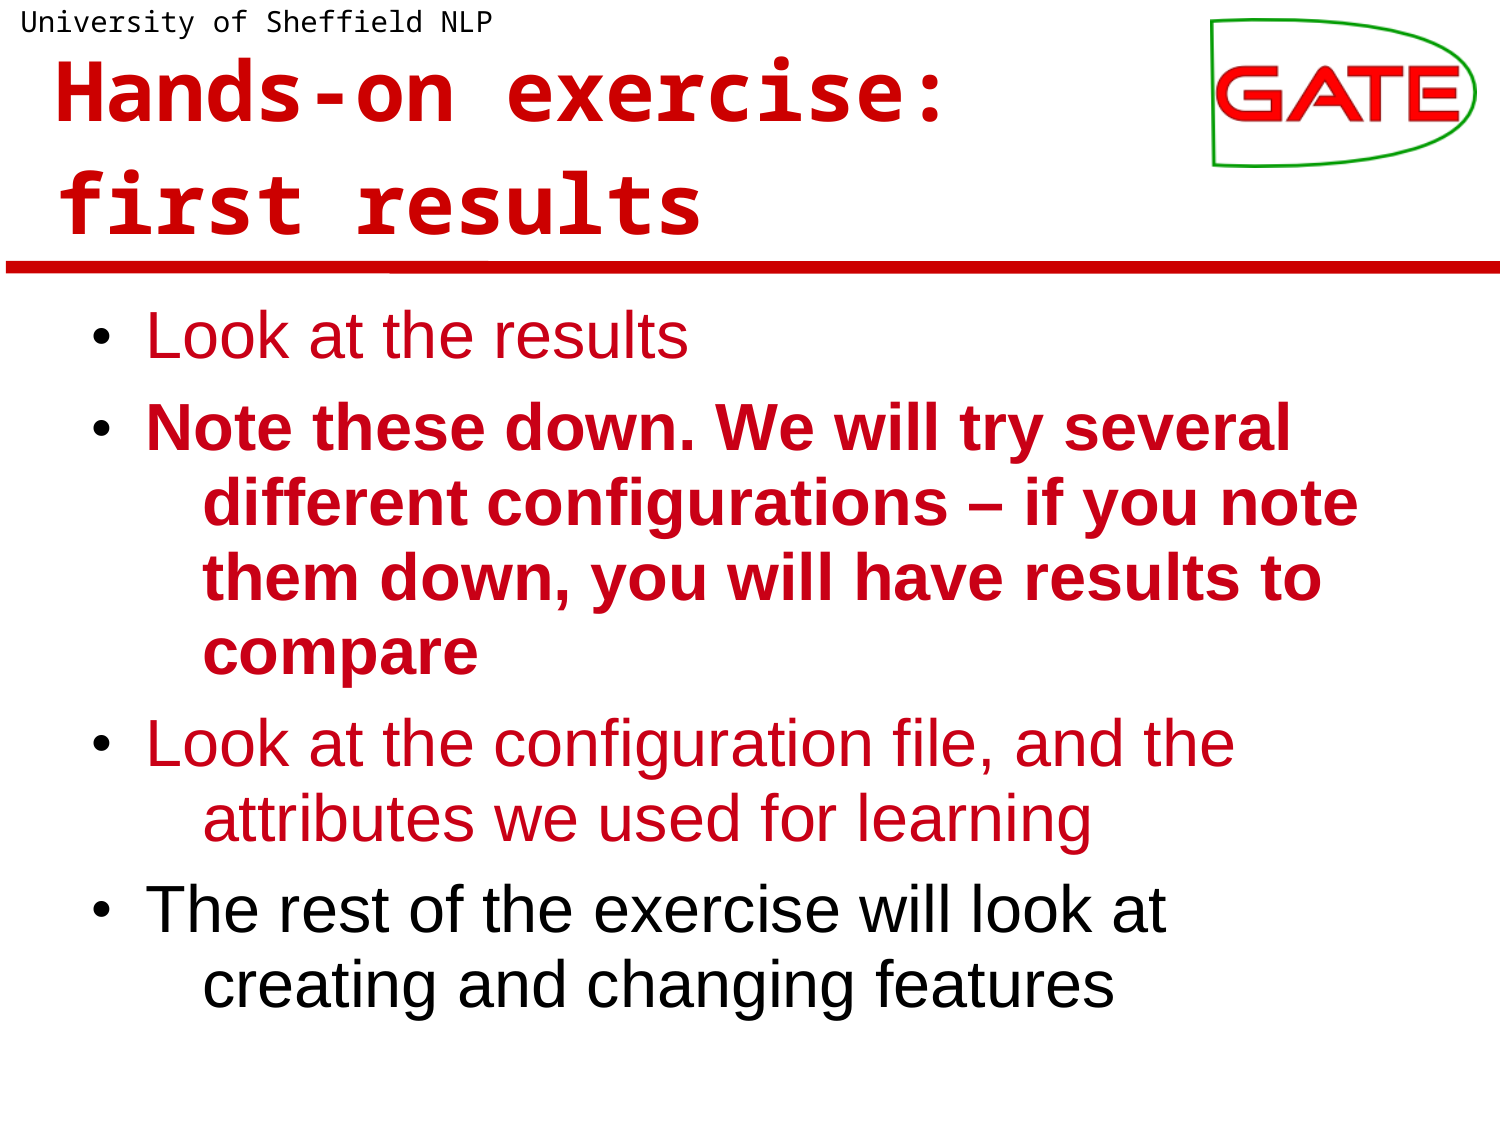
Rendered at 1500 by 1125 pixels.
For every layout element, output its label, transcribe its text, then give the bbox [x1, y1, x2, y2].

title Hands-on exercise: first results [41, 37, 1391, 254]
picture [1210, 18, 1477, 168]
list Look at the results Note these down. We will try several different configurations – if you note them down, you will have results to compare Look at the configuration file, and the attributes we used for learning The rest of the exercise will look at creating and changing features [74, 290, 1425, 1034]
